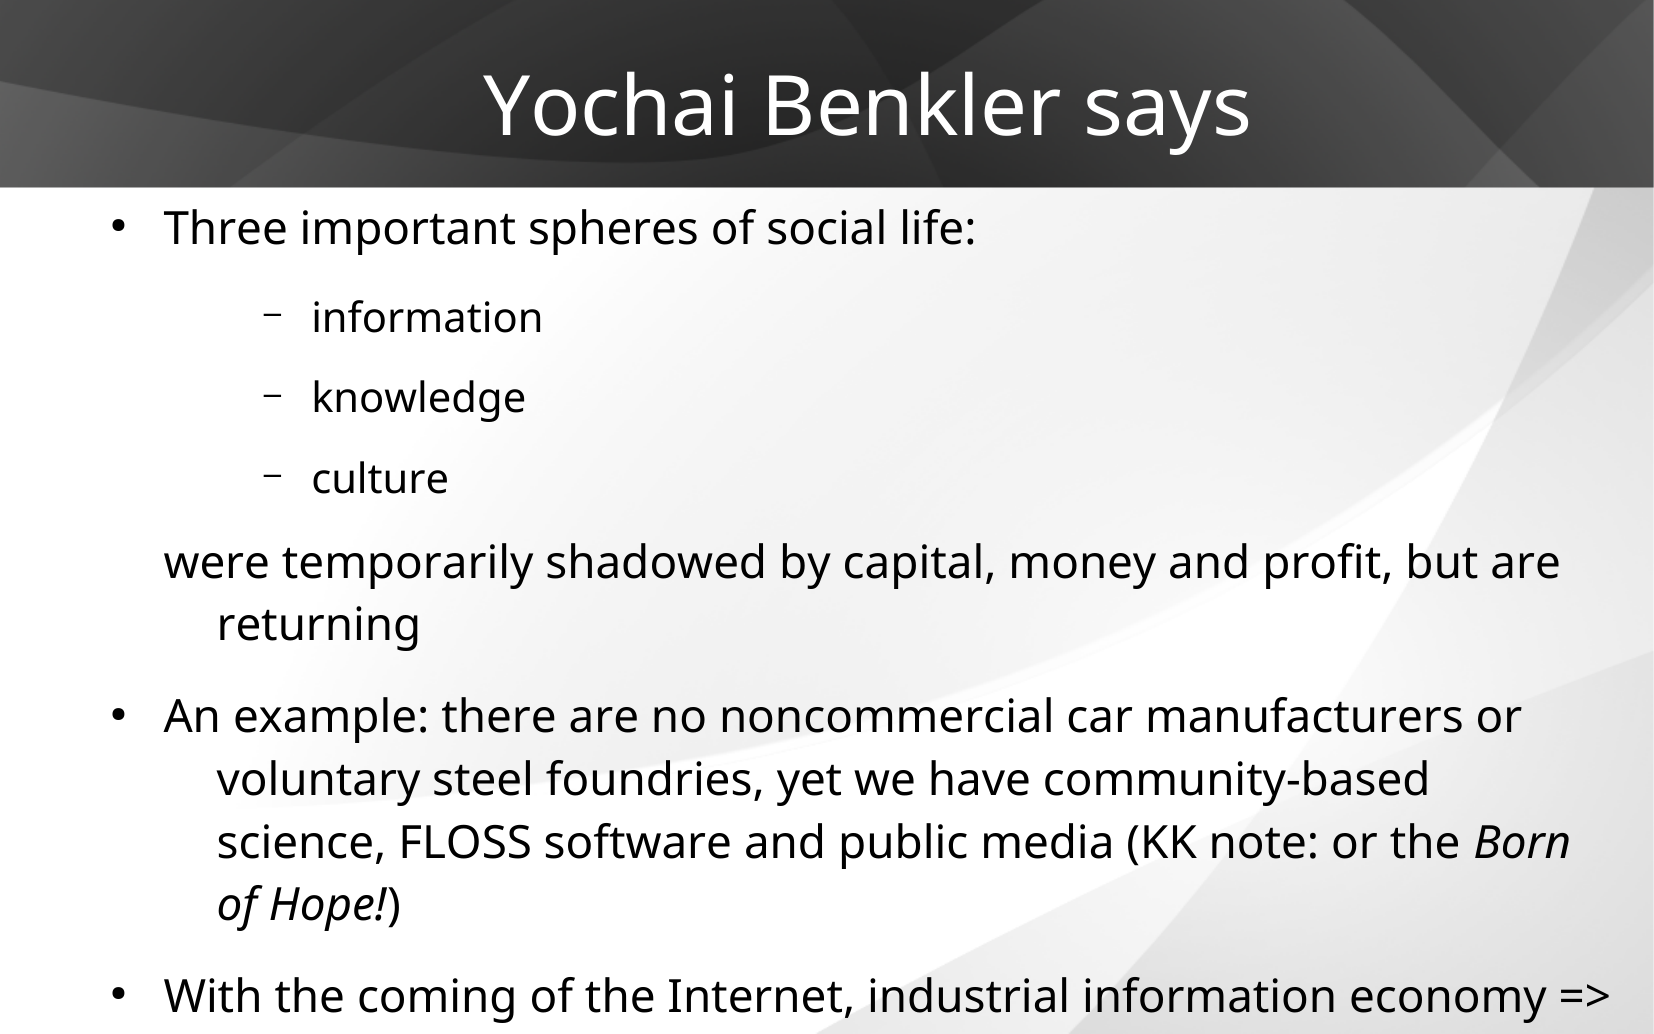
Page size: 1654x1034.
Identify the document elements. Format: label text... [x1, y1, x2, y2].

picture [1038, 1005, 1049, 1009]
picture [386, 1005, 398, 1009]
picture [1145, 1005, 1157, 1009]
picture [943, 1005, 954, 1009]
picture [1233, 1005, 1244, 1009]
picture [1289, 1005, 1301, 1009]
title Yochai Benkler says [124, 0, 1613, 195]
picture [915, 1005, 926, 1009]
picture [497, 1005, 509, 1009]
list Three important spheres of social life: information knowledge culture were temporarily shadowed by capital, money and profit, but are returning An example: there are no noncommercial car manufacturers or voluntary steel foundries, yet we have community-based science, FLOSS software and public media (KK note: or the Born of Hope!) With the coming of the Internet, industrial information economy => networked information economy [75, 195, 1613, 1005]
picture [1404, 1005, 1416, 1009]
picture [0, 0, 1654, 1034]
picture [1460, 1005, 1472, 1009]
picture [537, 1005, 549, 1009]
